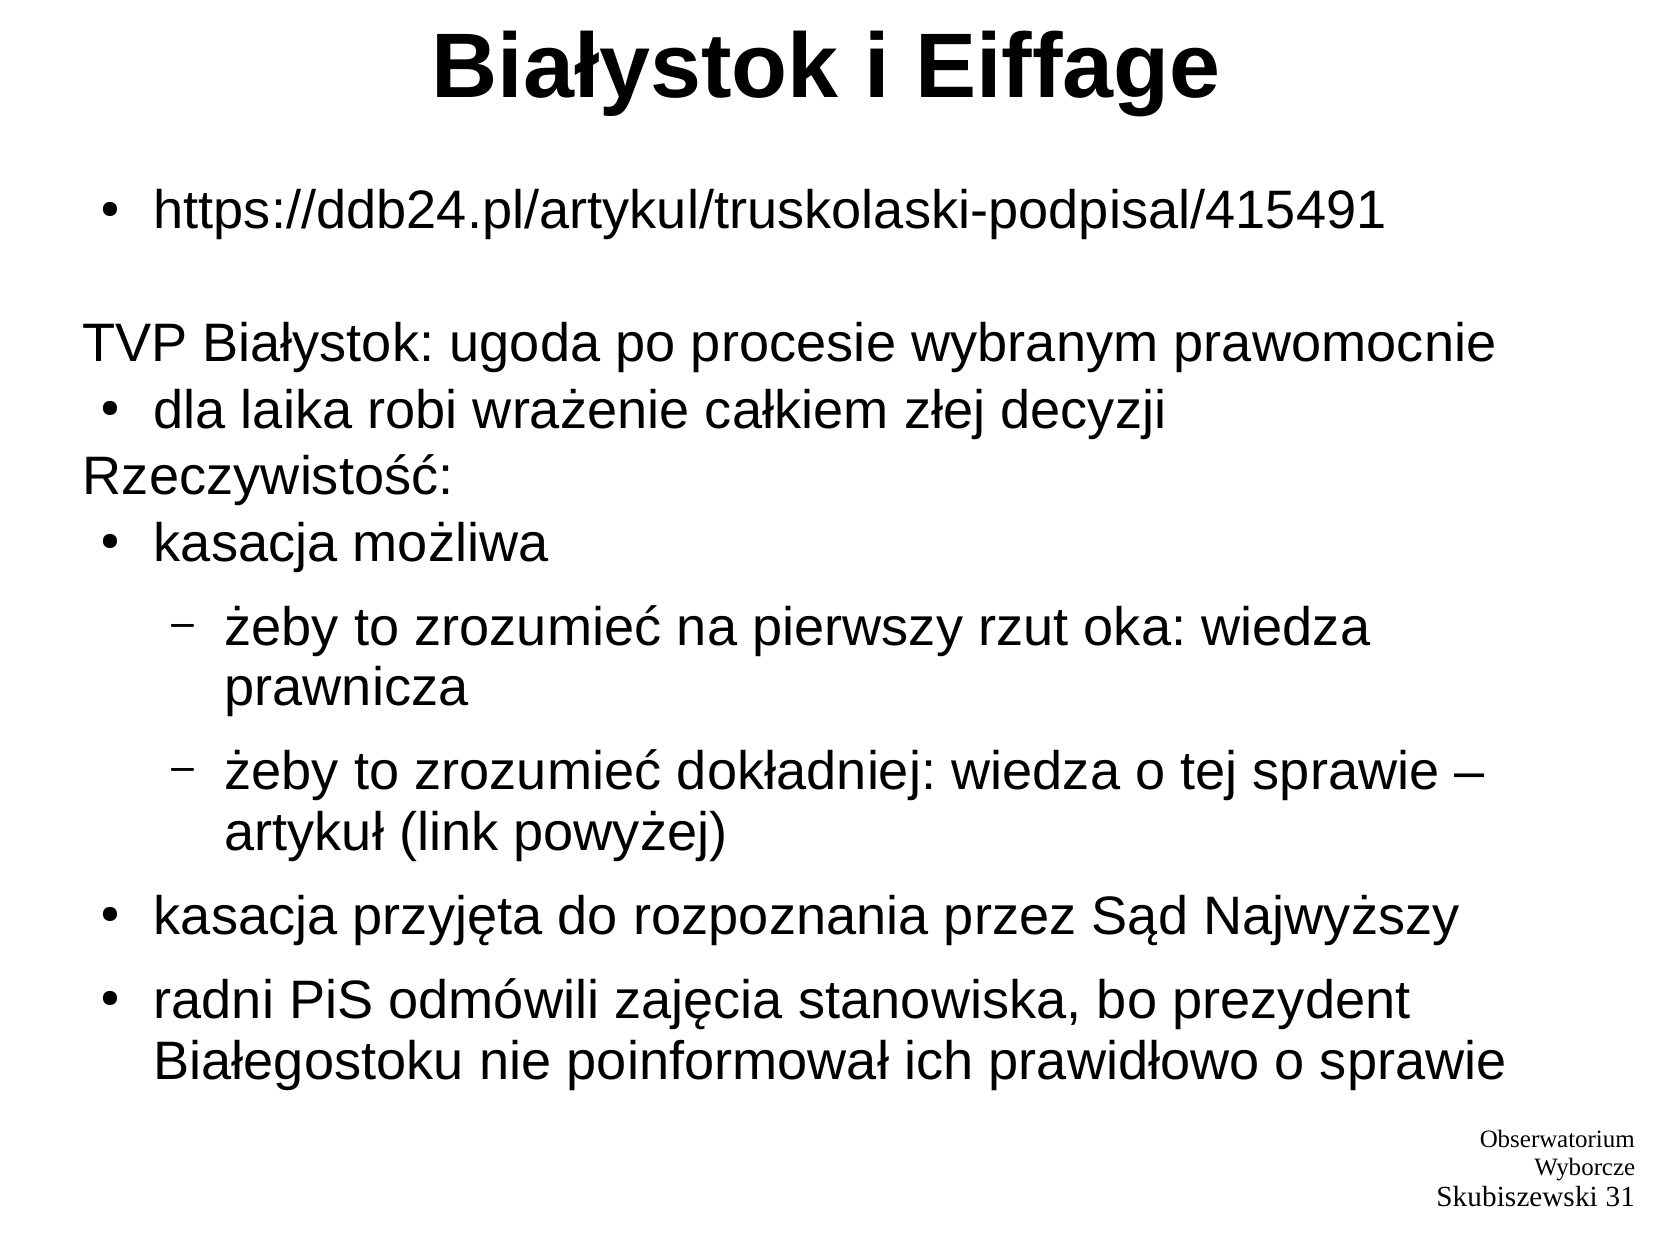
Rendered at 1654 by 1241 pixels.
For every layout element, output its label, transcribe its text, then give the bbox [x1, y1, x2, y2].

list https://ddb24.pl/artykul/truskolaski-podpisal/415491 TVP Białystok: ugoda po procesie wybranym prawomocnie dla laika robi wrażenie całkiem złej decyzji Rzeczywistość: kasacja możliwa żeby to zrozumieć na pierwszy rzut oka: wiedza prawnicza żeby to zrozumieć dokładniej: wiedza o tej sprawie – artykuł (link powyżej) kasacja przyjęta do rozpoznania przez Sąd Najwyższy radni PiS odmówili zajęcia stanowiska, bo prezydent Białegostoku nie poinformował ich prawidłowo o sprawie [82, 180, 1571, 1156]
title Białystok i Eiffage [82, 15, 1571, 180]
